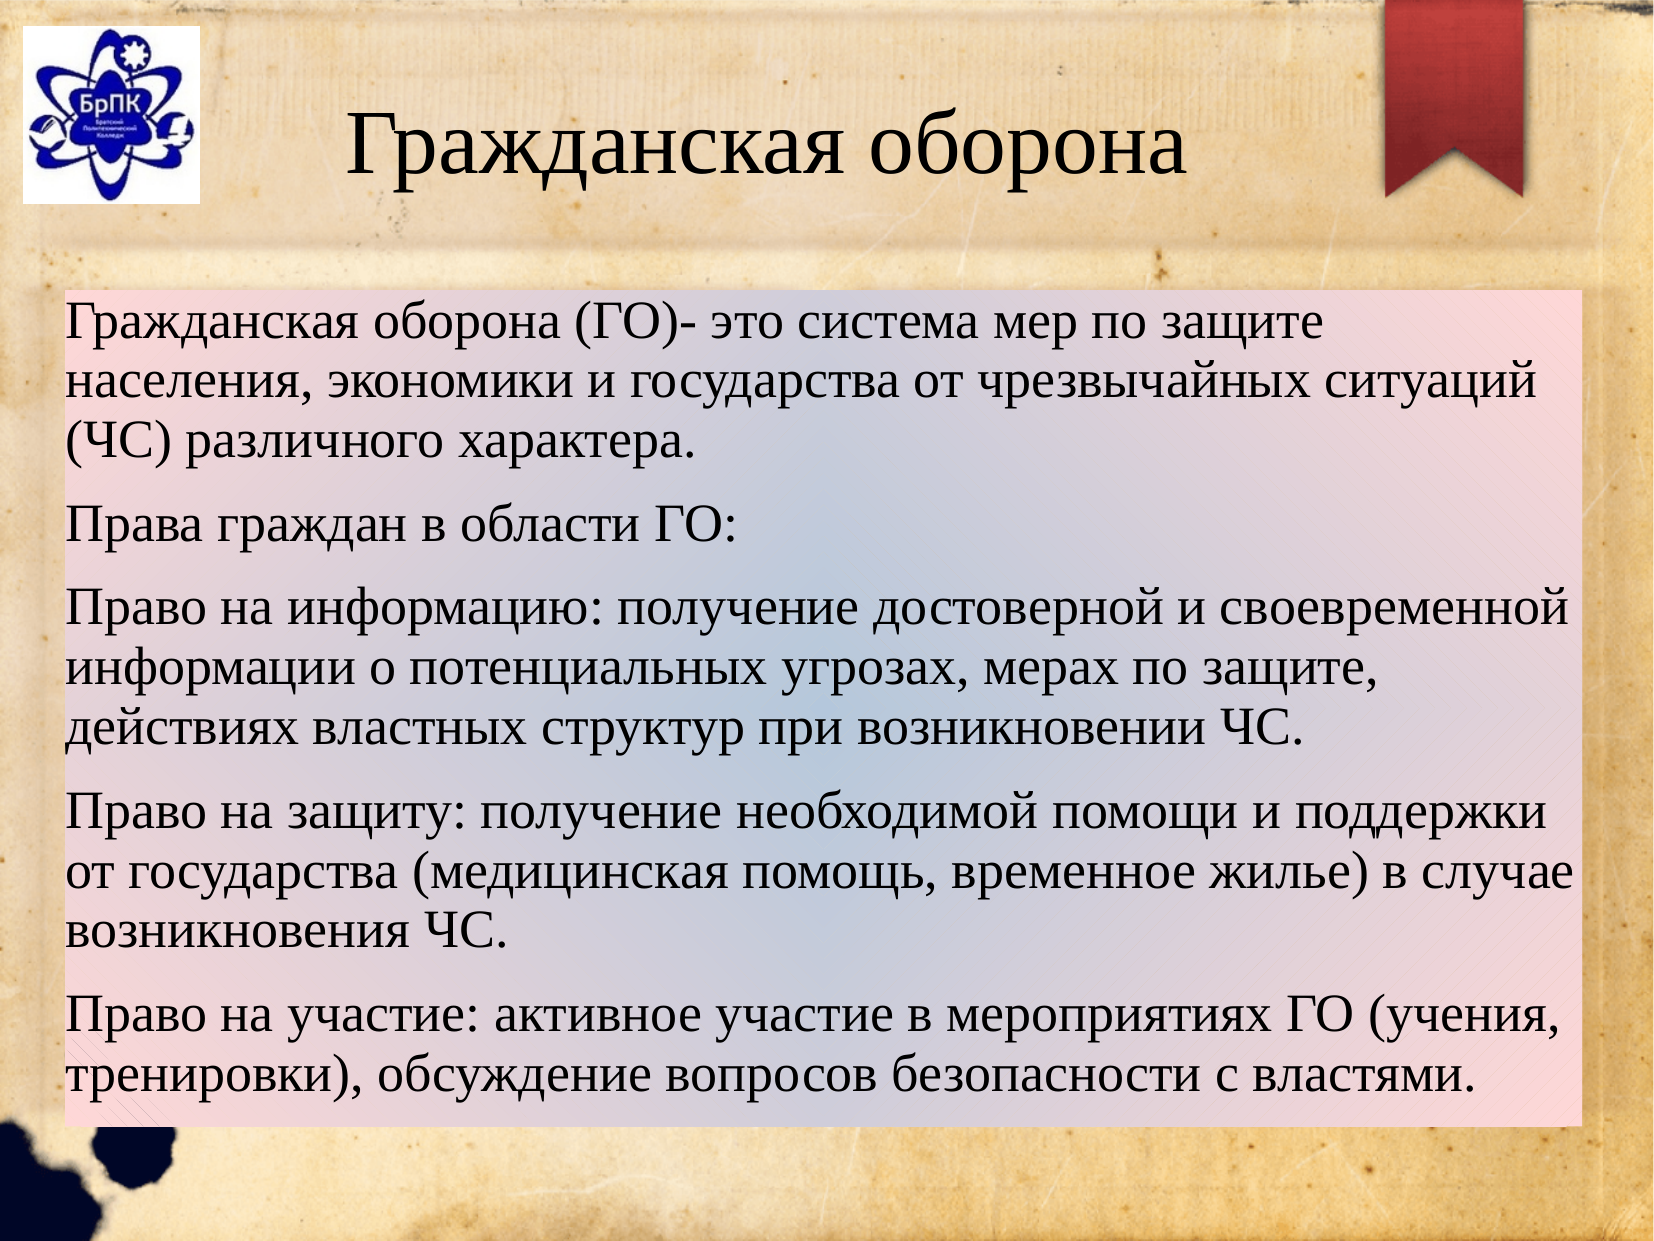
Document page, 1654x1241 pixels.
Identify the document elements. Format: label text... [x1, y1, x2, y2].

title Гражданская оборона [345, 49, 1610, 237]
list Гражданская оборона (ГО)- это система мер по защите населения, экономики и государства от чрезвычайных ситуаций (ЧС) различного характера. Права граждан в области ГО: Право на информацию: получение достоверной и своевременной информации о потенциальных угрозах, мерах по защите, действиях властных структур при возникновении ЧС. Право на защиту: получение необходимой помощи и поддержки от государства (медицинская помощь, временное жилье) в случае возникновения ЧС. Право на участие: активное участие в мероприятиях ГО (учения, тренировки), обсуждение вопросов безопасности с властями. [65, 290, 1583, 1127]
picture [0, 0, 1654, 1241]
